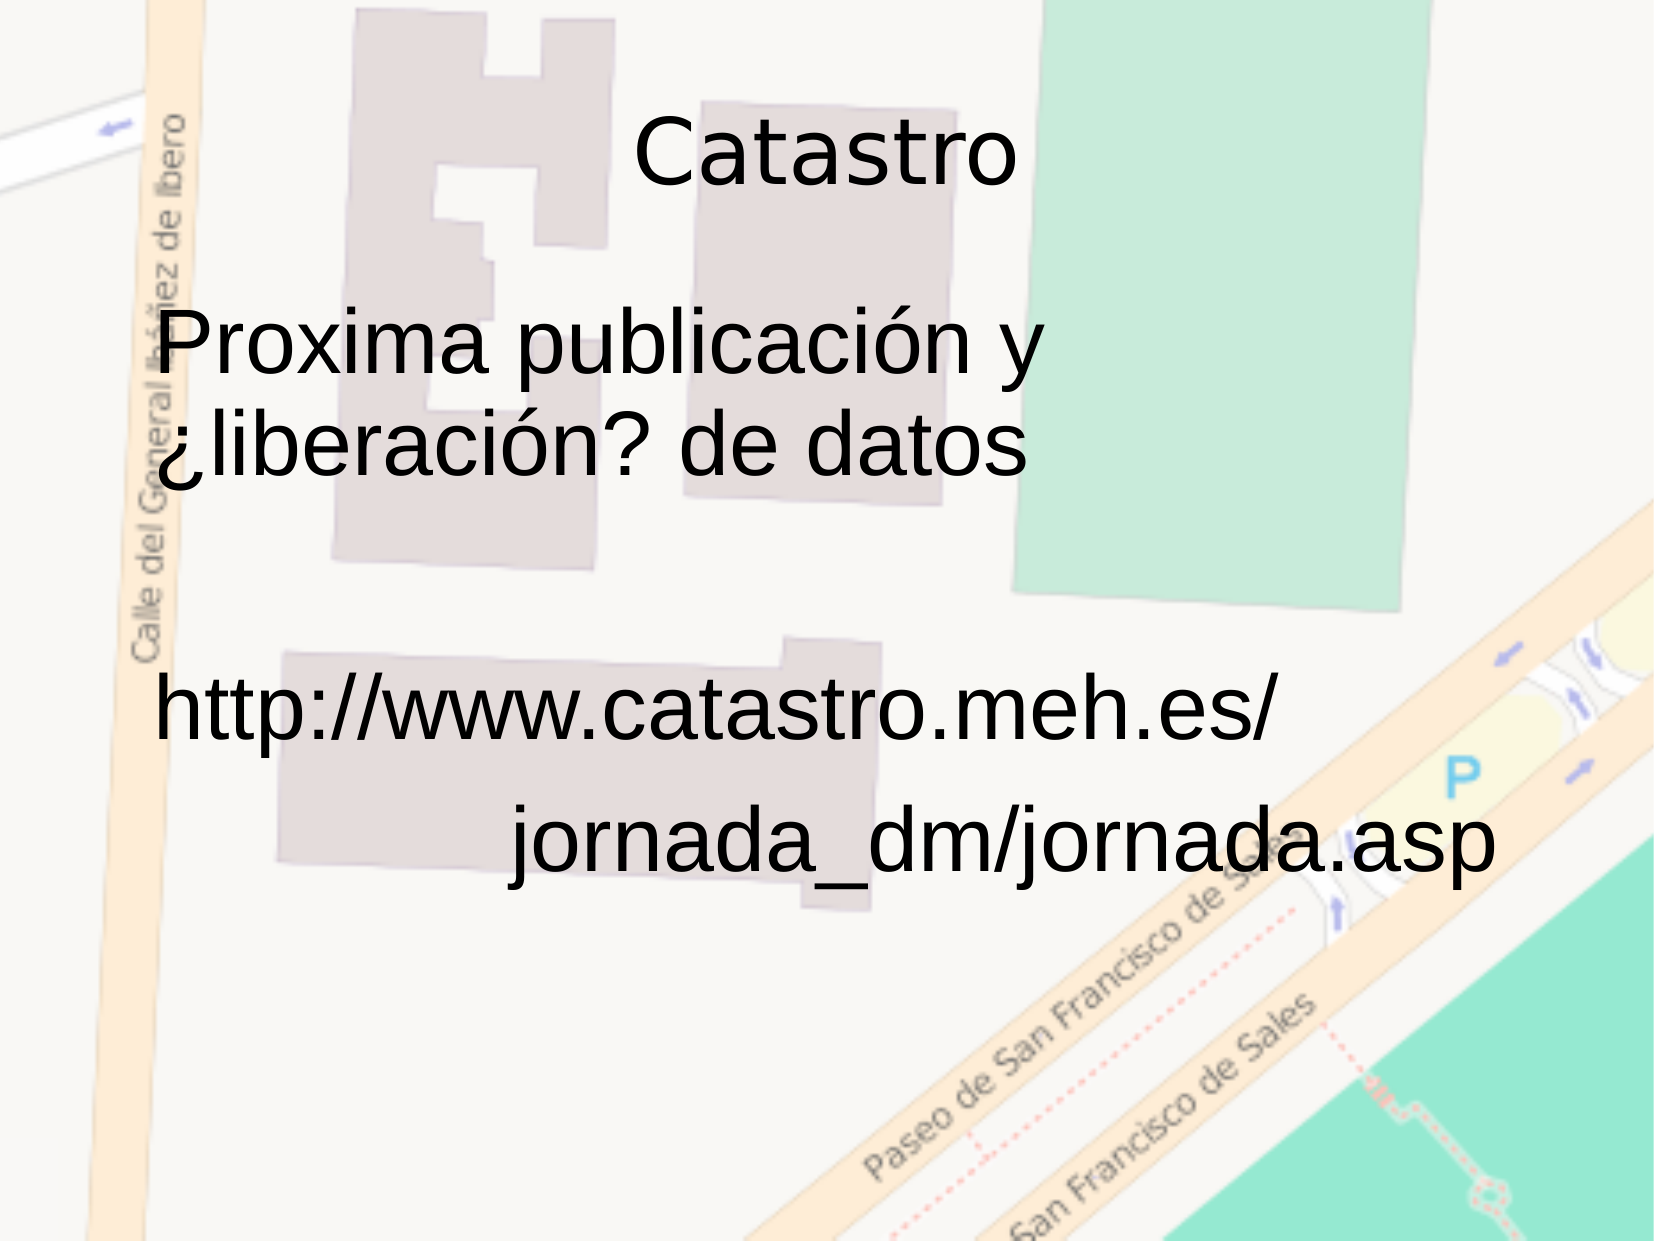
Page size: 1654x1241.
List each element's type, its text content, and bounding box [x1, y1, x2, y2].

title Catastro [82, 49, 1571, 257]
list Proxima publicación y ¿liberación? de datos http://www.catastro.meh.es/ jornada_dm/jornada.asp [82, 290, 1571, 1109]
